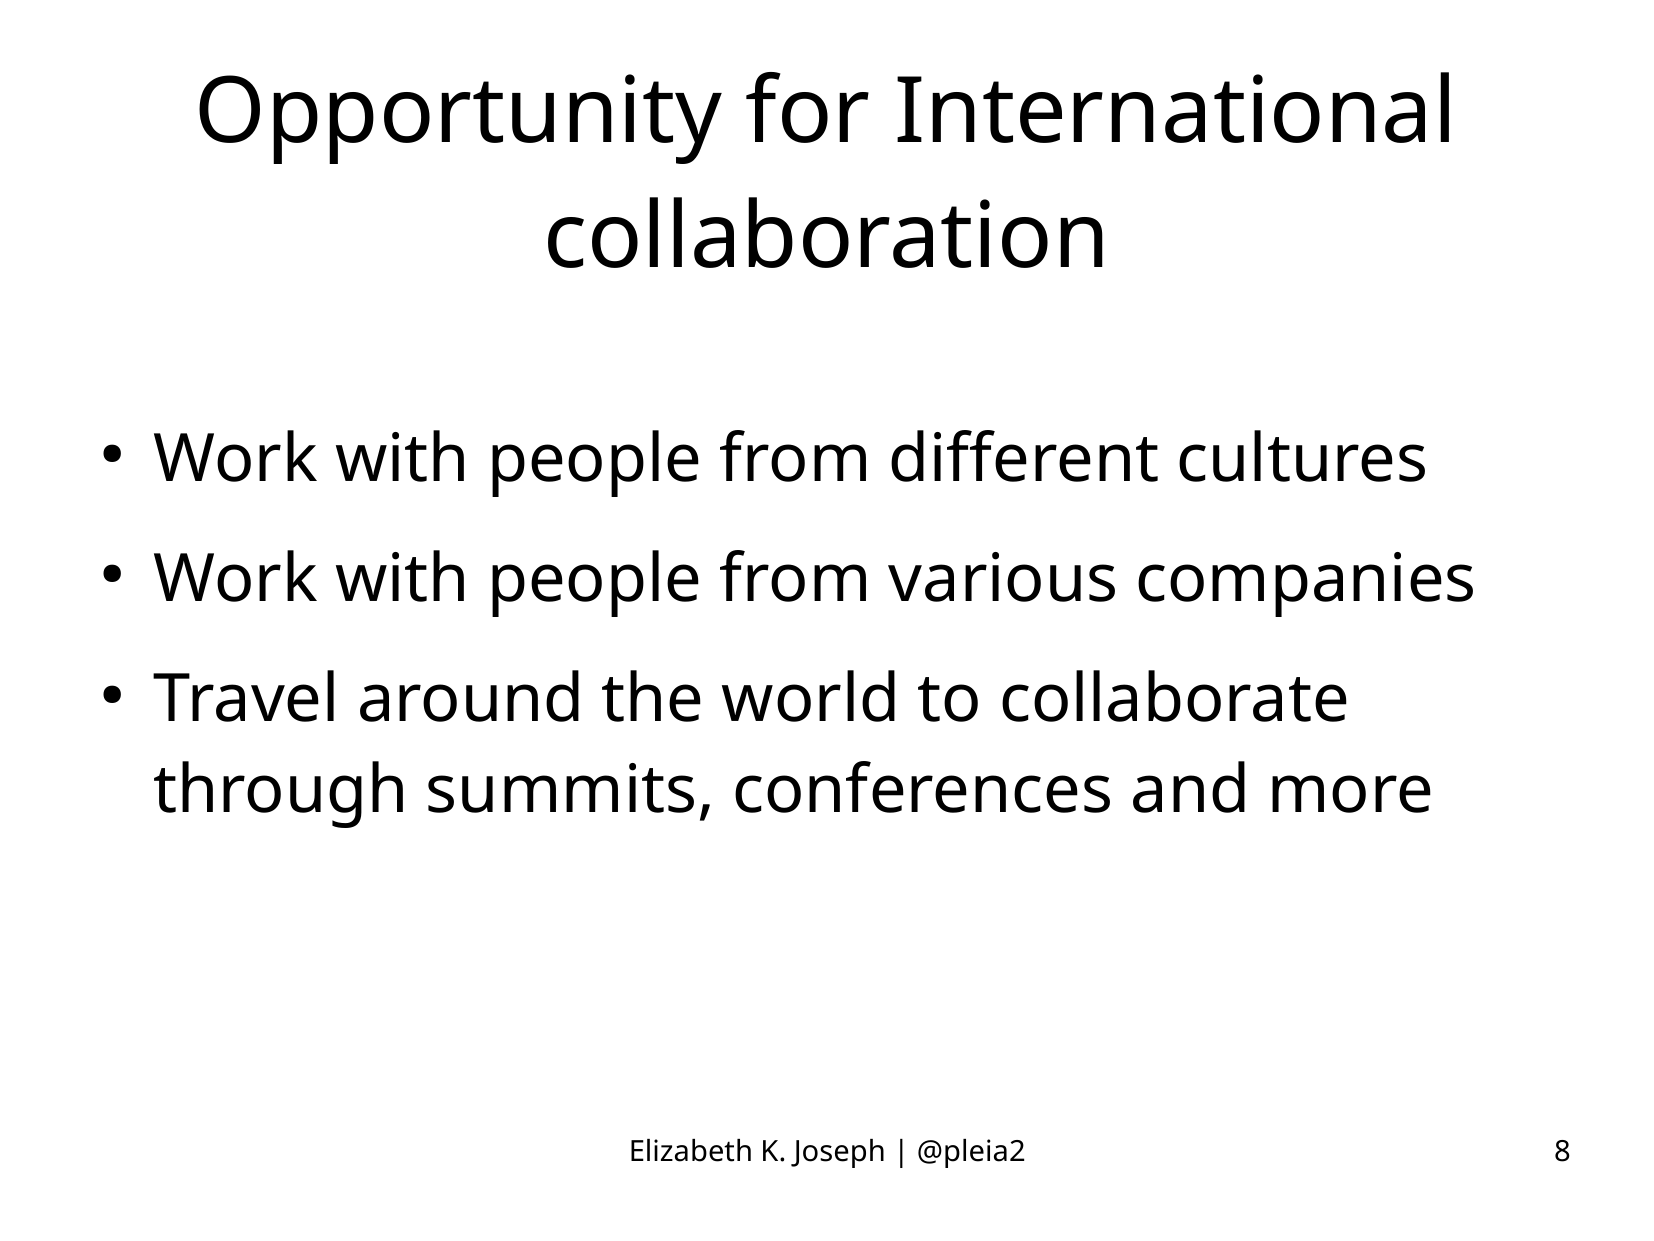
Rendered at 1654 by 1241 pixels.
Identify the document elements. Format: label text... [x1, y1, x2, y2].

list Work with people from different cultures Work with people from various companies Travel around the world to collaborate through summits, conferences and more [82, 290, 1571, 1010]
title Opportunity for International collaboration [82, 14, 1571, 290]
